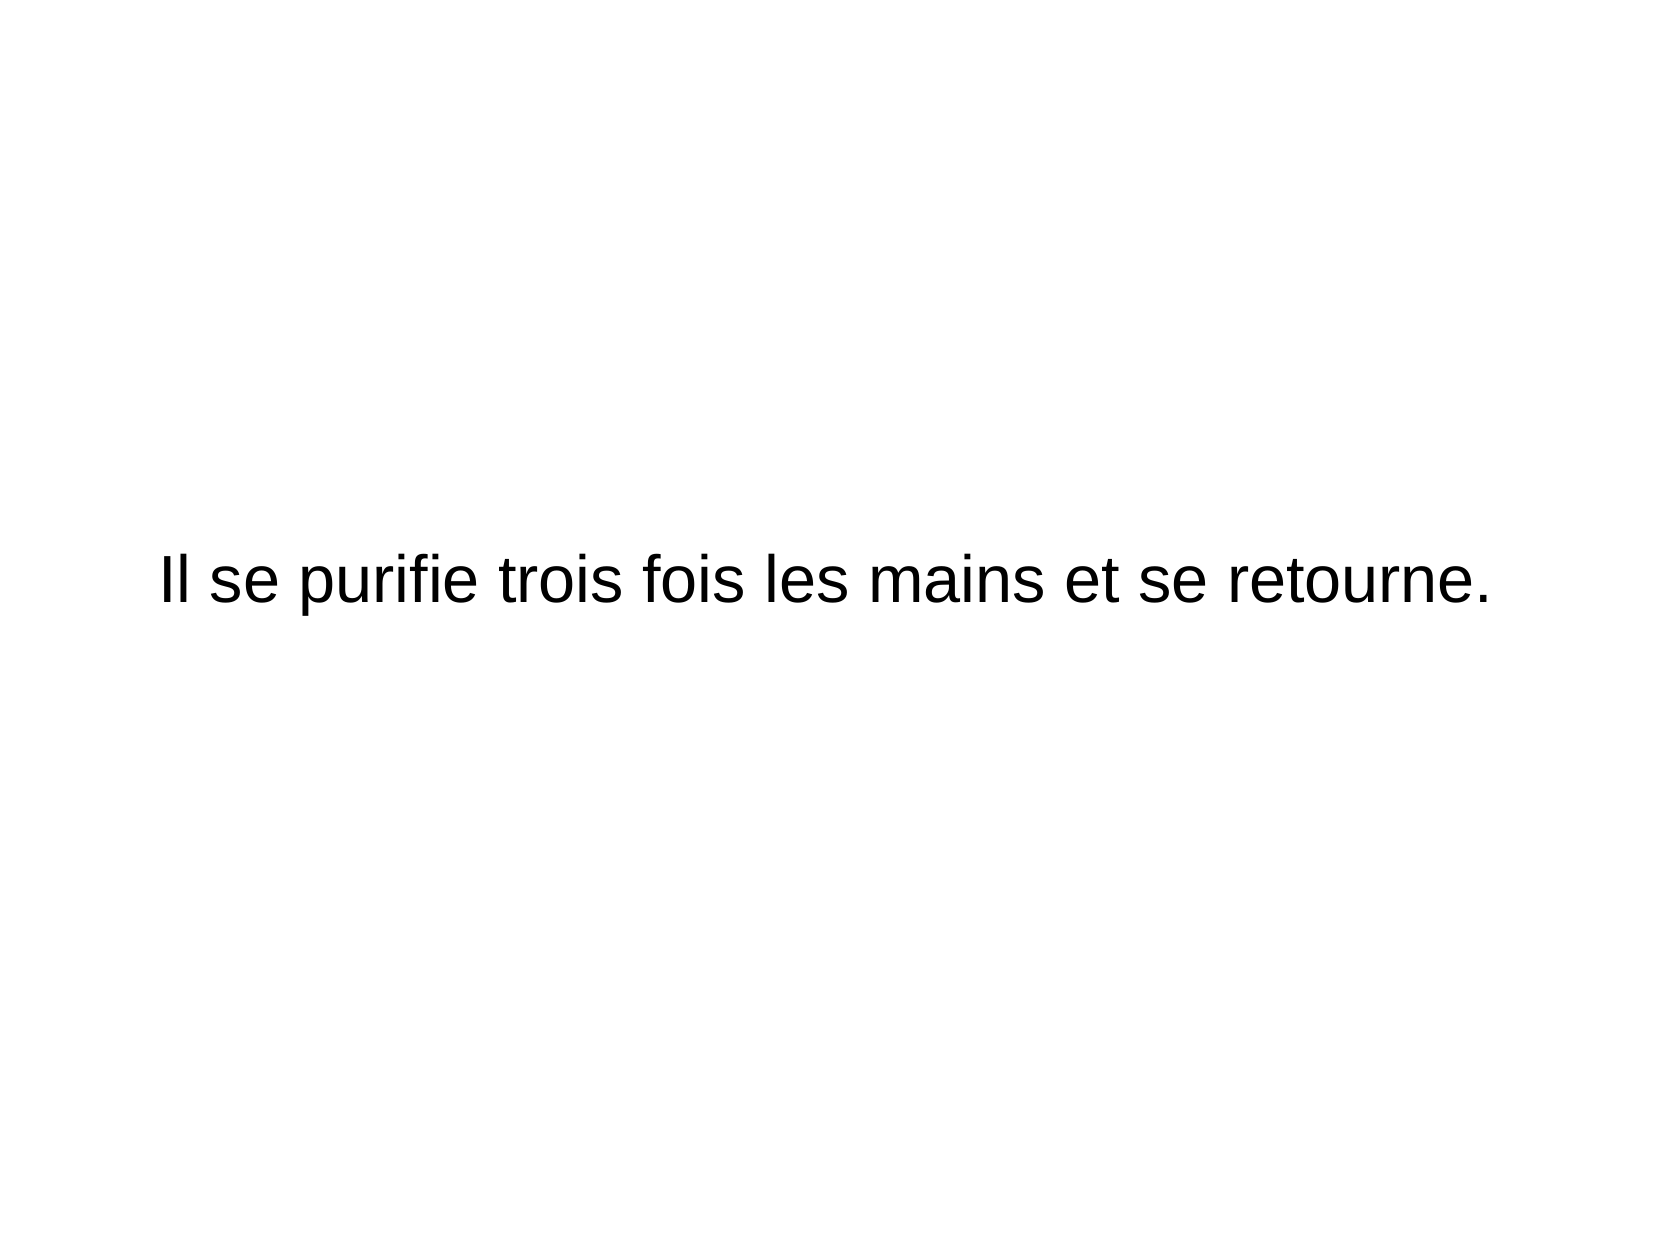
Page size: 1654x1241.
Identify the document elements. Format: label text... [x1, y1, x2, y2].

subtitle Il se purifie trois fois les mains et se retourne. [82, 56, 1571, 1102]
